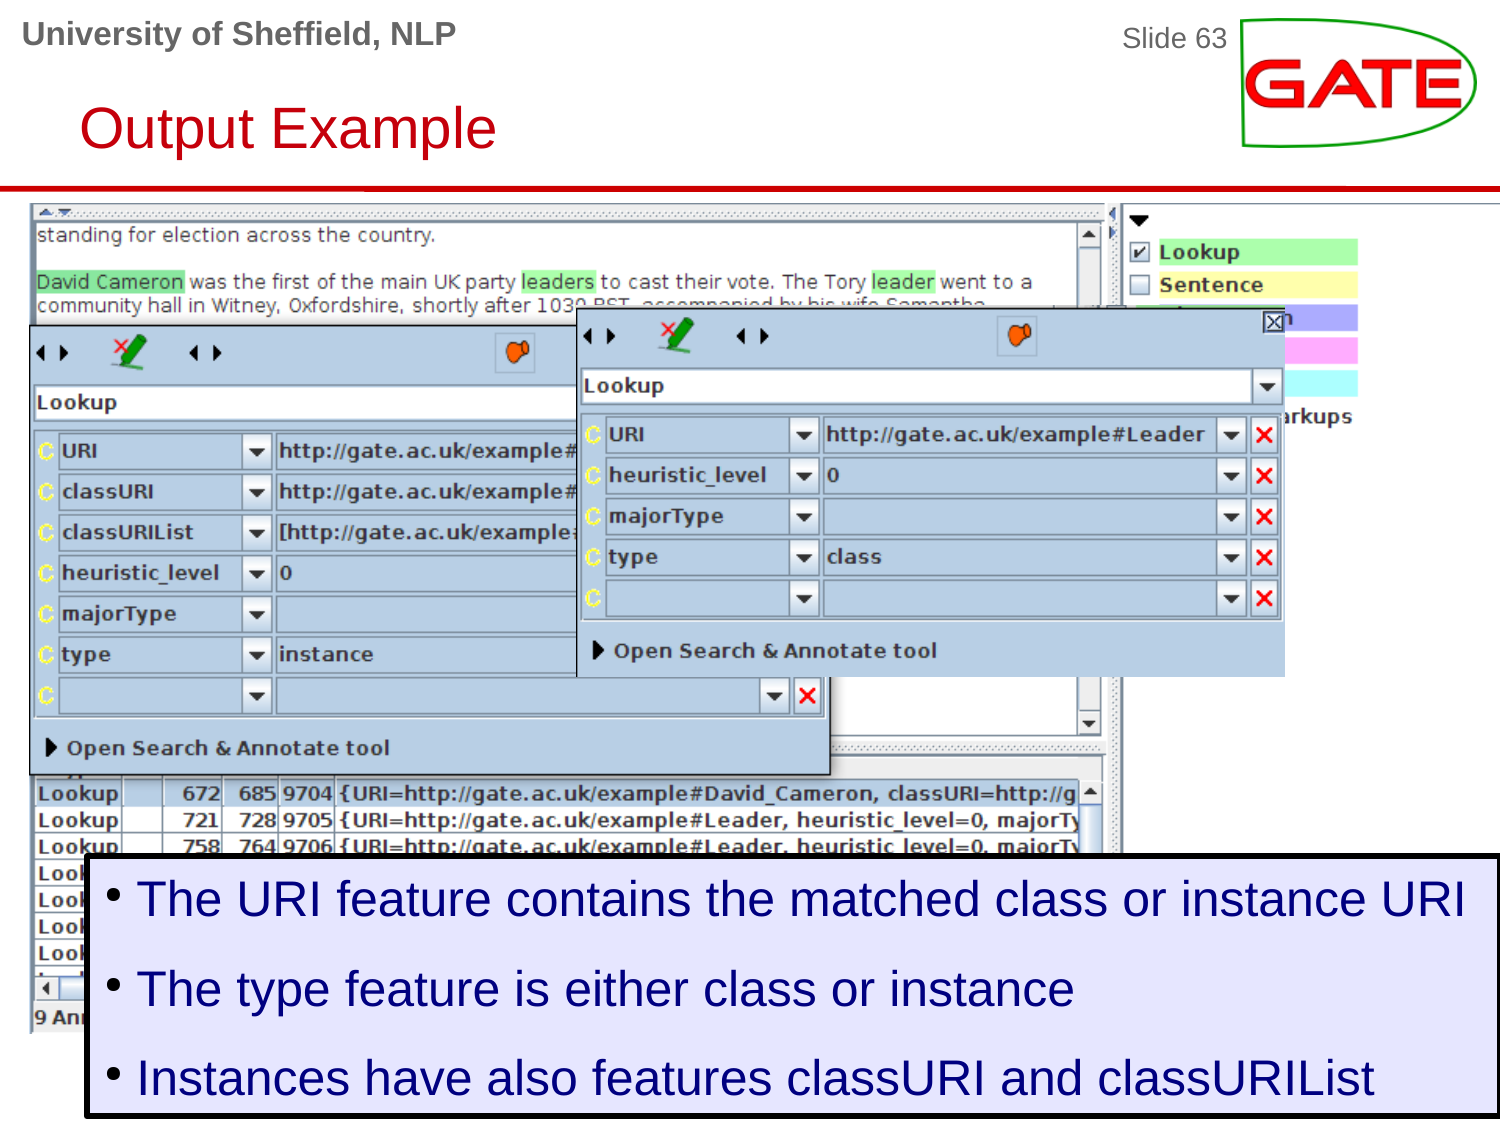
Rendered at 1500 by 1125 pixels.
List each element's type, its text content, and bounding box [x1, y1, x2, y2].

picture [29, 203, 1500, 1034]
title Output Example [79, 62, 1149, 197]
picture [1240, 18, 1477, 148]
text_box The URI feature contains the matched class or instance URI The type feature is either class or instance Instances have also features classURI and classURIList [86, 856, 1500, 1117]
